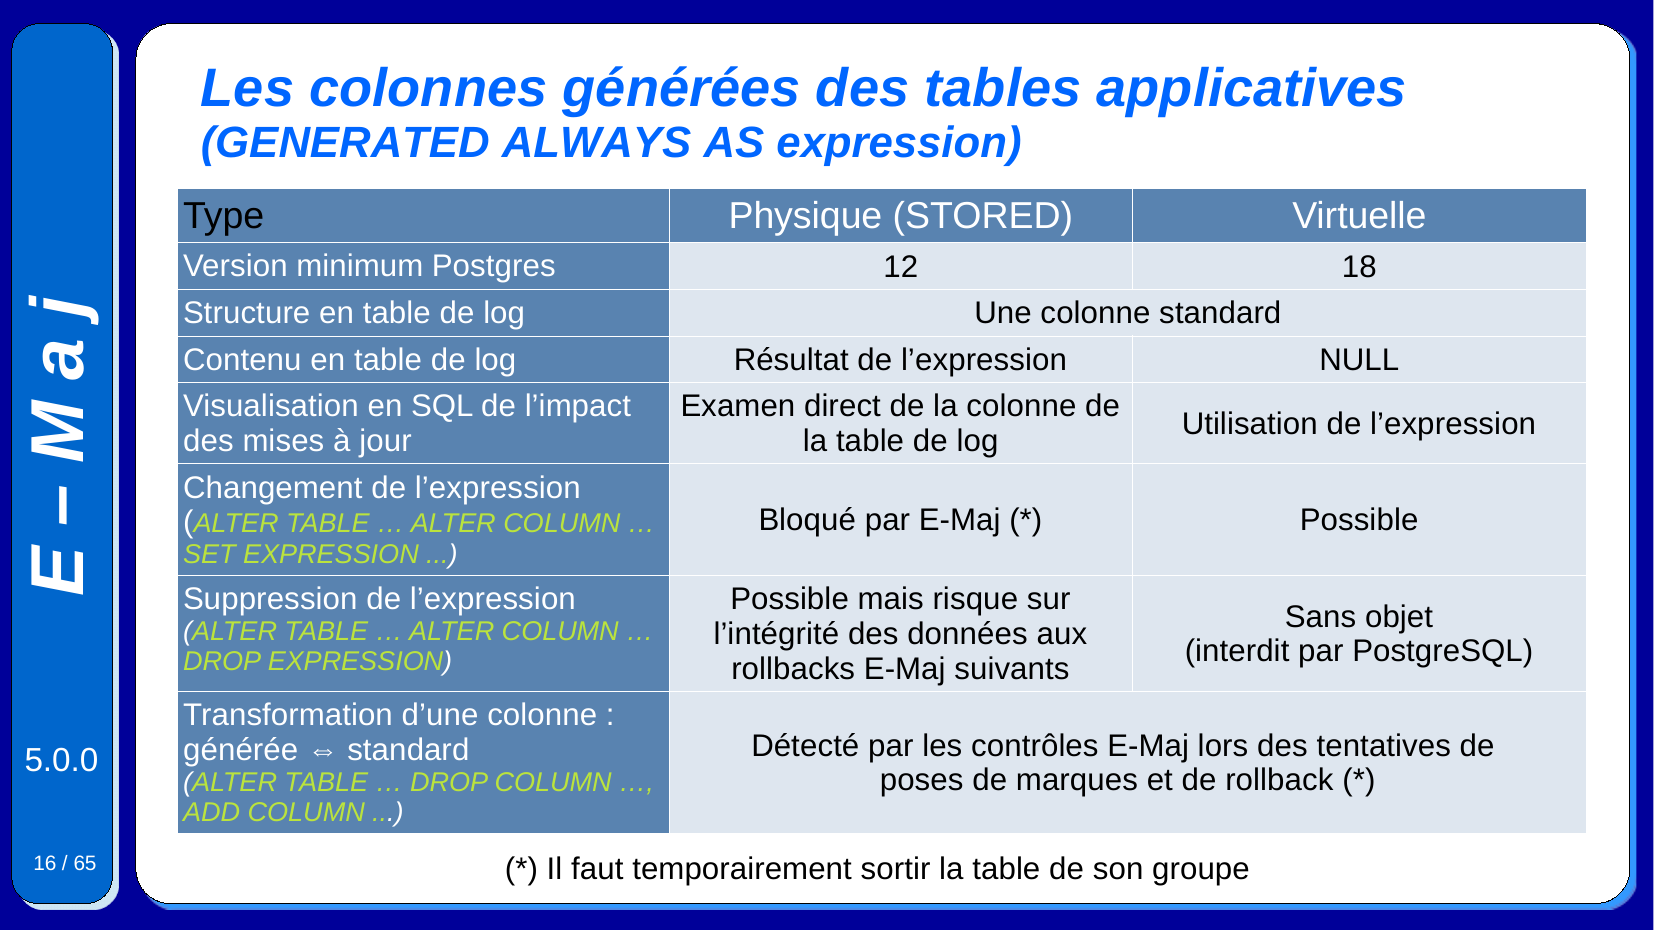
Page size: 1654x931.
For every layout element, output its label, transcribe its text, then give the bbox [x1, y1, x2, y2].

table_cell Utilisation de l’expression [1133, 383, 1586, 463]
table_cell Détecté par les contrôles E-Maj lors des tentatives de poses de marques et de rollback (*) [670, 692, 1586, 833]
table_cell Suppression de l’expression (ALTER TABLE … ALTER COLUMN … DROP EXPRESSION) [178, 576, 669, 691]
table_cell Version minimum Postgres [178, 243, 669, 289]
table_cell Bloqué par E-Maj (*) [670, 464, 1132, 575]
table_cell Possible mais risque sur l’intégrité des données aux rollbacks E-Maj suivants [670, 576, 1132, 691]
text_box (*) Il faut temporairement sortir la table de son groupe [490, 844, 1262, 895]
table_cell Changement de l’expression (ALTER TABLE … ALTER COLUMN … SET EXPRESSION ...) [178, 464, 669, 575]
table_header Type [178, 189, 669, 242]
table_cell Sans objet (interdit par PostgreSQL) [1133, 576, 1586, 691]
table_cell Possible [1133, 464, 1586, 575]
table_cell Résultat de l’expression [670, 337, 1132, 382]
table_cell 18 [1133, 243, 1586, 289]
title Les colonnes générées des tables applicatives (GENERATED ALWAYS AS expression) [200, 34, 1575, 188]
table_cell Contenu en table de log [178, 337, 669, 382]
table_cell Une colonne standard [670, 290, 1586, 336]
table_cell Examen direct de la colonne de la table de log [670, 383, 1132, 463]
table_cell Visualisation en SQL de l’impact des mises à jour [178, 383, 669, 463]
table_header Physique (STORED) [670, 189, 1132, 242]
table_cell Transformation d’une colonne : générée ⇔ standard (ALTER TABLE … DROP COLUMN …, ADD COLUMN ...) [178, 692, 669, 833]
table_cell Structure en table de log [178, 290, 669, 336]
table_cell 12 [670, 243, 1132, 289]
table_cell NULL [1133, 337, 1586, 382]
table_header Virtuelle [1133, 189, 1586, 242]
